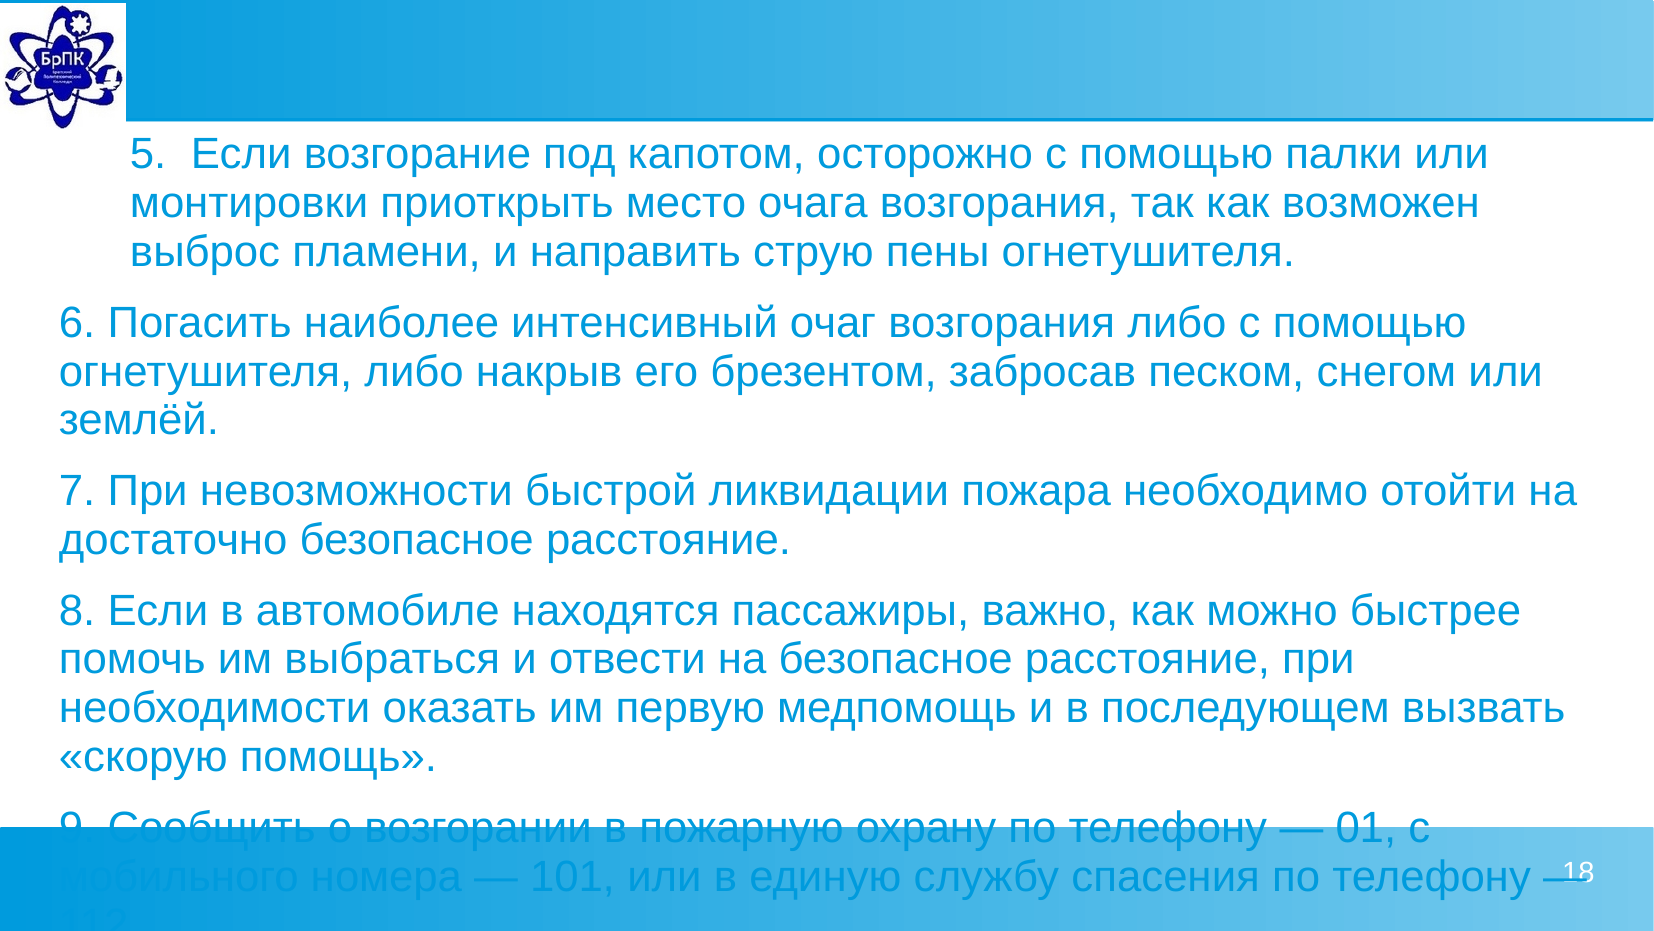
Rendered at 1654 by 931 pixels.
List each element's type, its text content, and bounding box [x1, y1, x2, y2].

list 5. Если возгорание под капотом, осторожно с помощью палки или монтировки приоткрыть место очага возгорания, так как возможен выброс пламени, и направить струю пены огнетушителя. 6. Погасить наиболее интенсивный очаг возгорания либо с помощью огнетушителя, либо накрыв его брезентом, забросав песком, снегом или землёй. 7. При невозможности быстрой ликвидации пожара необходимо отойти на достаточно безопасное расстояние. 8. Если в автомобиле находятся пассажиры, важно, как можно быстрее помочь им выбраться и отвести на безопасное расстояние, при необходимости оказать им первую медпомощь и в последующем вызвать «скорую помощь». 9. Сообщить о возгорании в пожарную охрану по телефону — 01, с мобильного номера — 101, или в единую службу спасения по телефону — 112. [59, 129, 1595, 768]
picture [0, 4, 126, 130]
